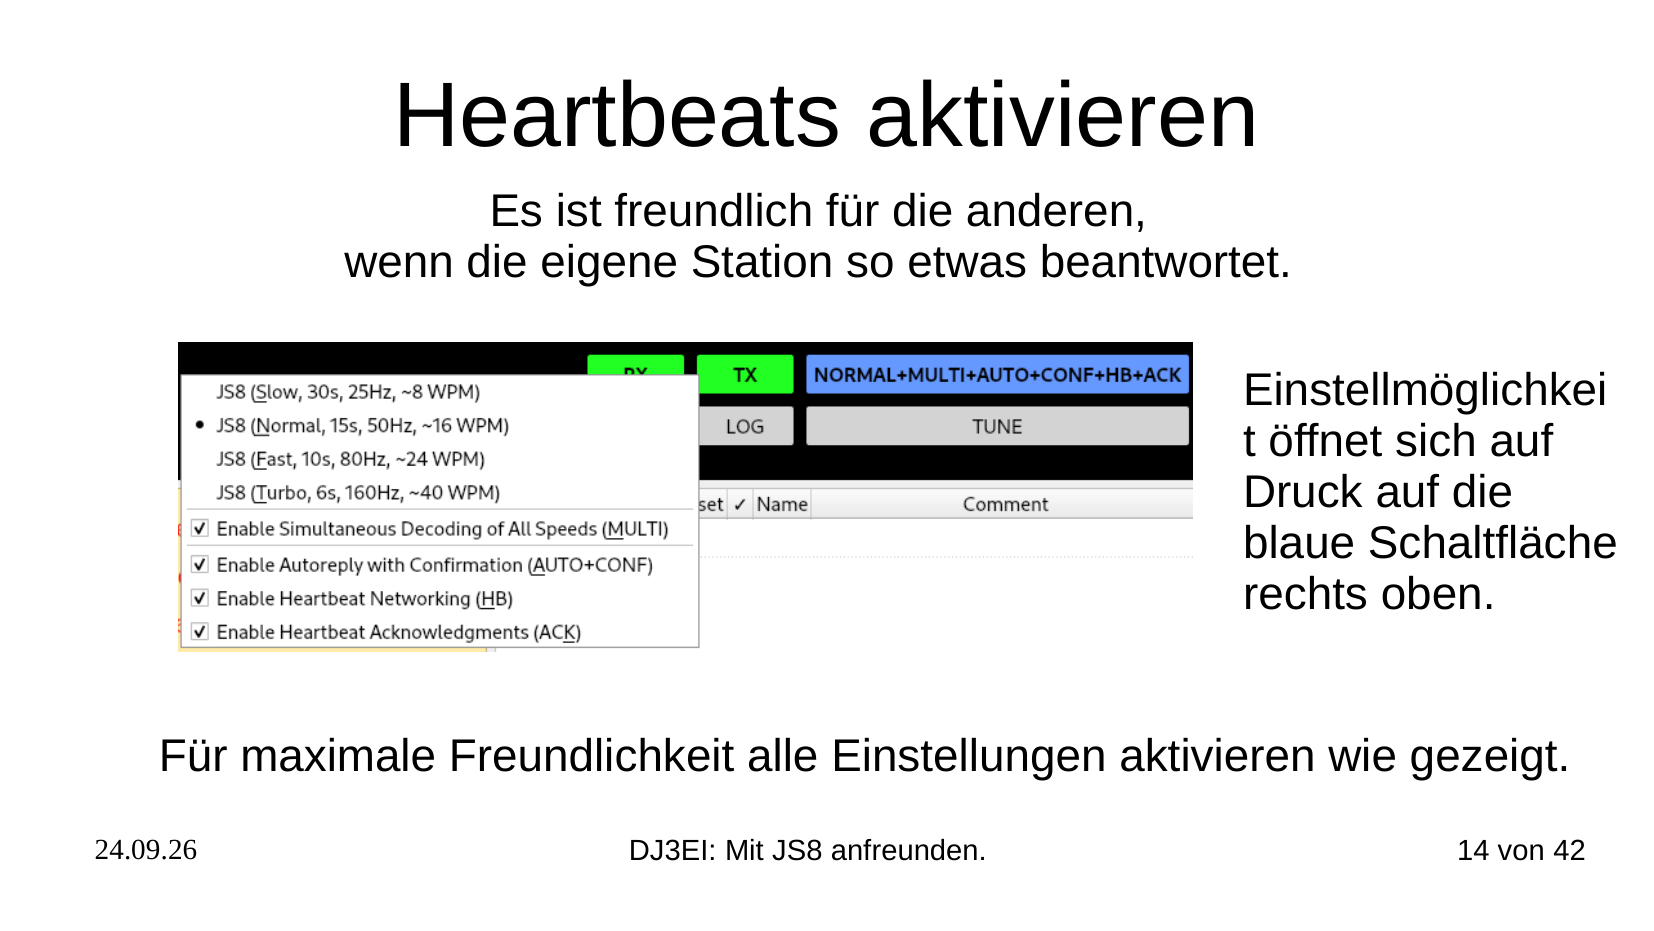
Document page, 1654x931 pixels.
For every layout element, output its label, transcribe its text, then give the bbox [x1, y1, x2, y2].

text_box Es ist freundlich für die anderen, wenn die eigene Station so etwas beantwortet. [330, 177, 1307, 295]
title Heartbeats aktivieren [82, 37, 1571, 193]
text_box Für maximale Freundlichkeit alle Einstellungen aktivieren wie gezeigt. [144, 722, 1583, 789]
text_box Einstellmöglichkeit öffnet sich auf Druck auf die blaue Schaltfläche rechts oben. [1228, 356, 1635, 640]
picture [178, 342, 1193, 652]
